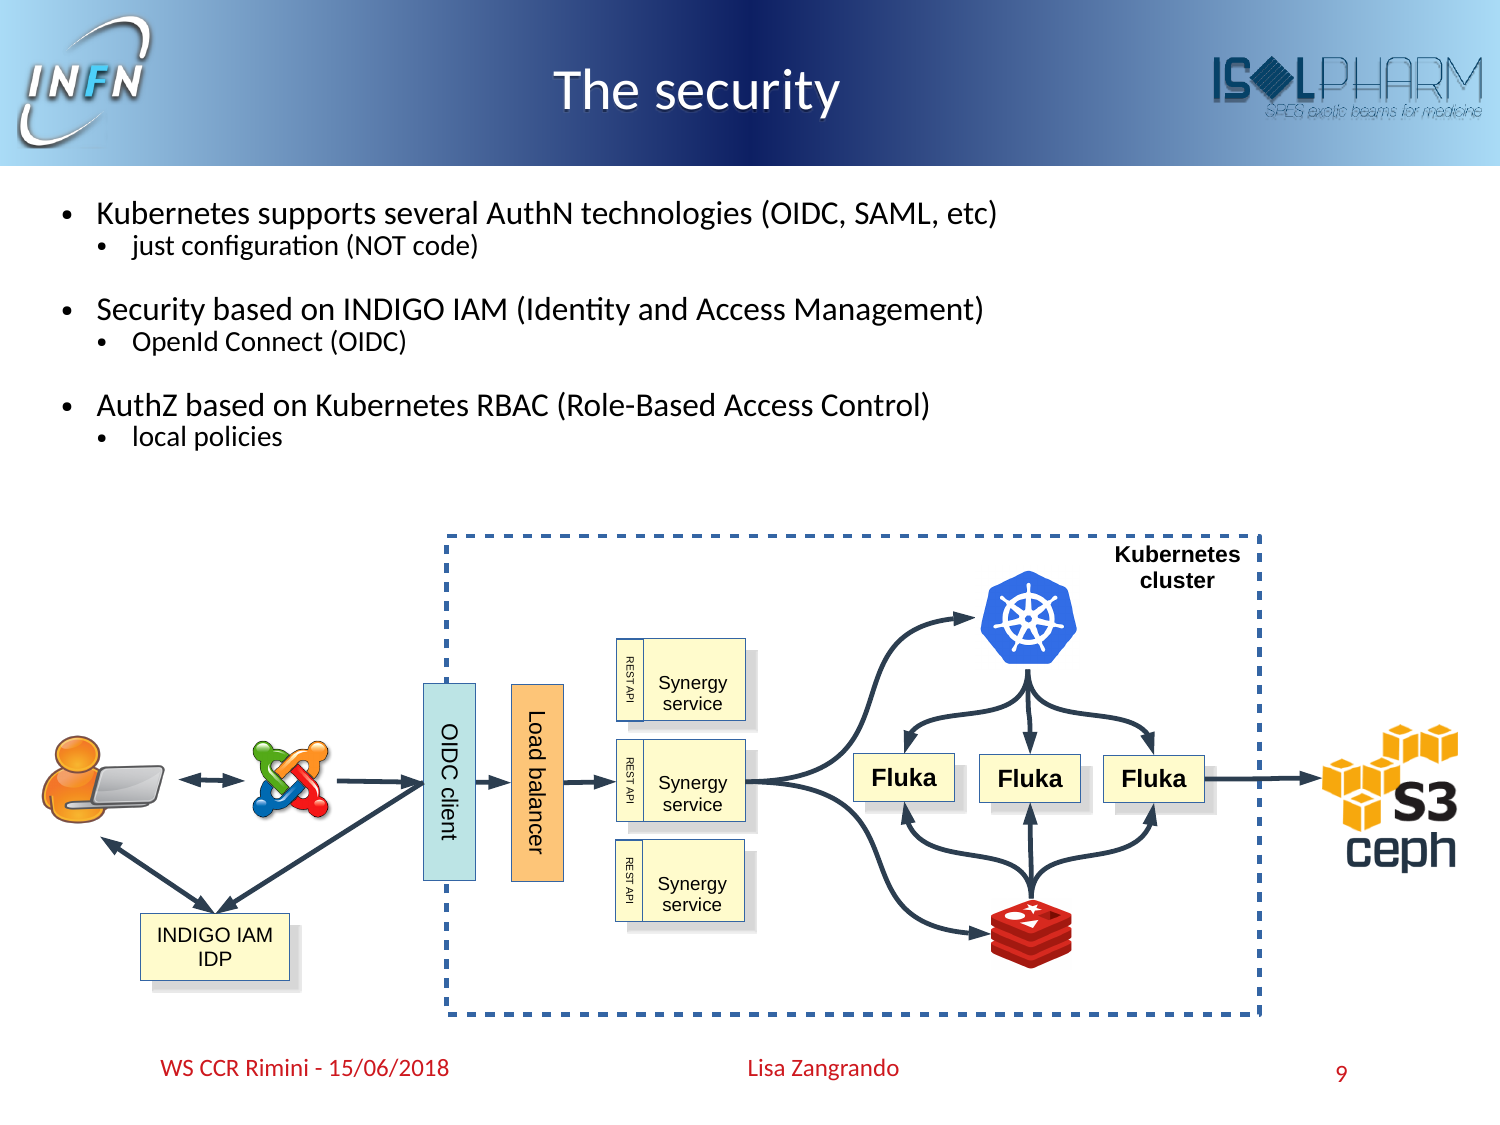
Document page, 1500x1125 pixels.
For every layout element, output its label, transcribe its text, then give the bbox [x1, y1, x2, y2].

title The security [184, 39, 1210, 151]
text_box [615, 839, 745, 845]
picture [991, 898, 1072, 970]
text_box Fluka [1103, 755, 1205, 803]
text_box REST API [615, 840, 643, 922]
picture [1318, 716, 1484, 882]
text_box Fluka [853, 753, 955, 802]
text_box Synergy service [640, 744, 746, 825]
text_box Fluka [979, 754, 1081, 803]
text_box Load balancer [511, 684, 564, 882]
text_box REST API [616, 639, 644, 722]
text_box INDIGO IAM IDP [140, 913, 290, 981]
text_box OIDC client [423, 683, 476, 881]
text_box Synergy service [640, 845, 745, 925]
picture [21, 722, 179, 837]
text_box Kubernetes supports several AuthN technologies (OIDC, SAML, etc) just configuration (NOT code) Security based on INDIGO IAM (Identity and Access Management) OpenId Connect (OIDC) AuthZ based on Kubernetes RBAC (Role-Based Access Control) local policies [46, 192, 1455, 575]
text_box [616, 638, 746, 644]
picture [245, 734, 337, 827]
text_box [644, 739, 746, 744]
picture [17, 12, 156, 151]
picture [1211, 50, 1484, 121]
text_box Kubernetes cluster [1079, 534, 1276, 597]
text_box Synergy service [640, 644, 746, 724]
picture [975, 565, 1080, 670]
text_box REST API [616, 739, 644, 822]
